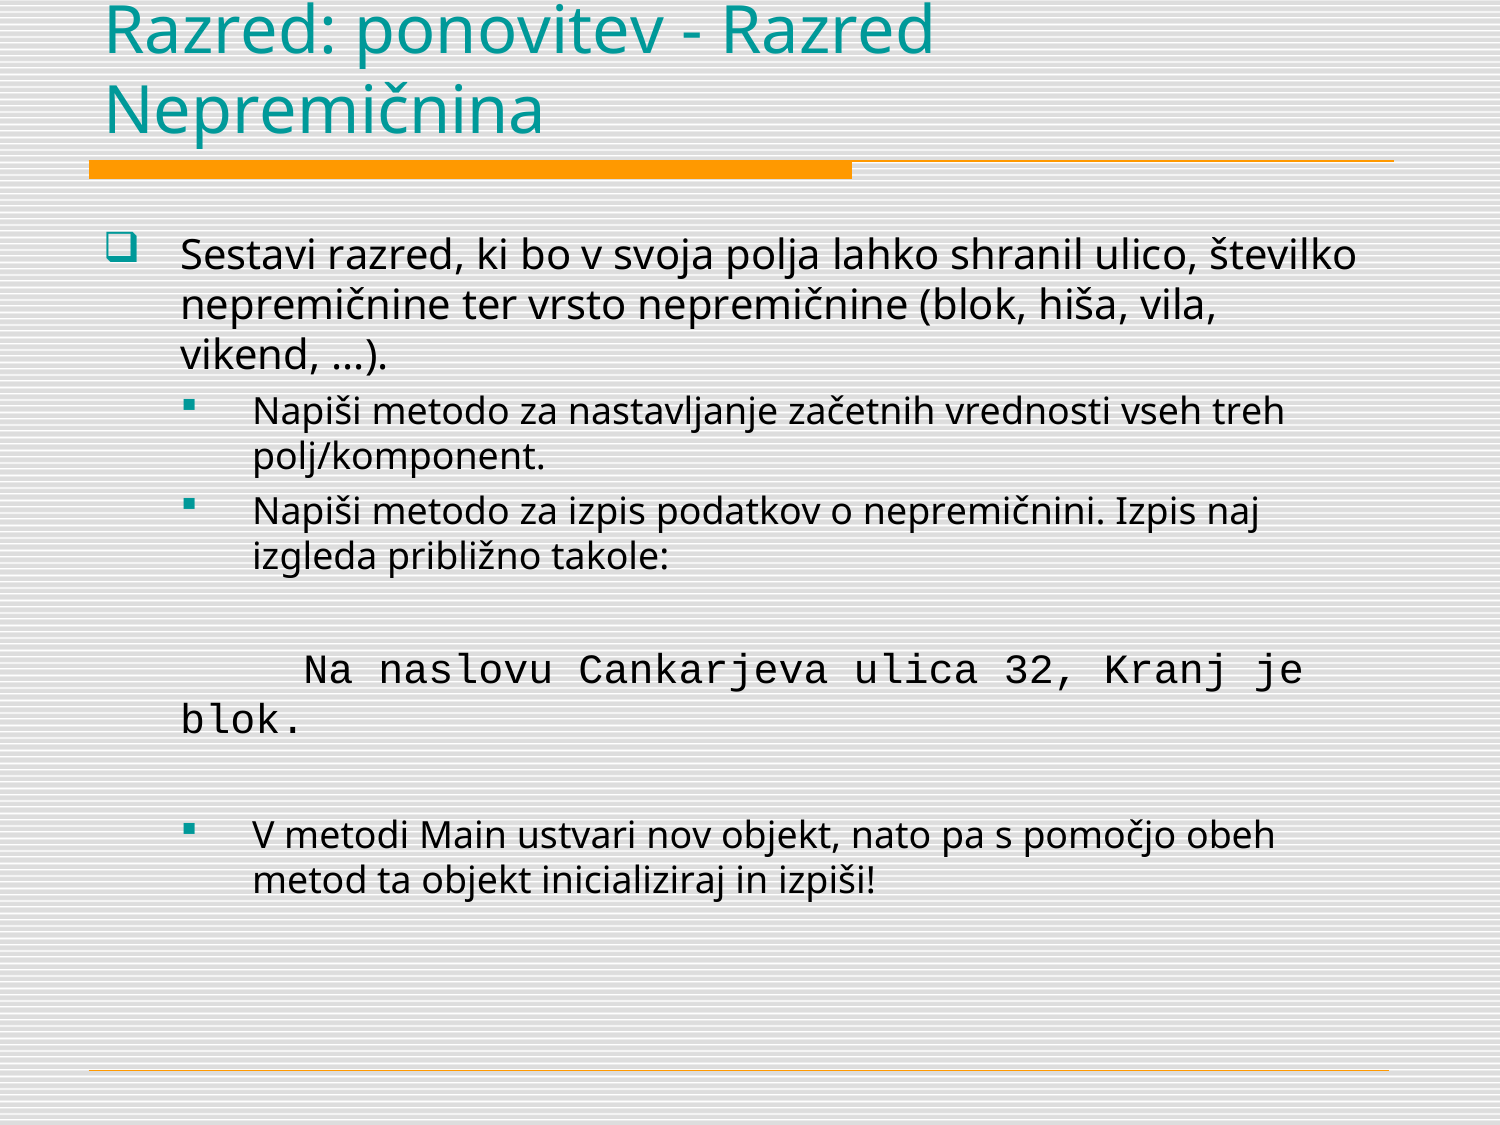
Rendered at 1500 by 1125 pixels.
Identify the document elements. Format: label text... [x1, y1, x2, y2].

picture [0, 0, 1500, 1125]
title Razred: ponovitev - Razred Nepremičnina [88, 42, 1401, 155]
list Sestavi razred, ki bo v svoja polja lahko shranil ulico, številko nepremičnine ter vrsto nepremičnine (blok, hiša, vila, vikend, ...). Napiši metodo za nastavljanje začetnih vrednosti vseh treh polj/komponent. Napiši metodo za izpis podatkov o nepremičnini. Izpis naj izgleda približno takole: Na naslovu Cankarjeva ulica 32, Kranj je blok. V metodi Main ustvari nov objekt, nato pa s pomočjo obeh metod ta objekt inicializiraj in izpiši! [88, 220, 1401, 1059]
